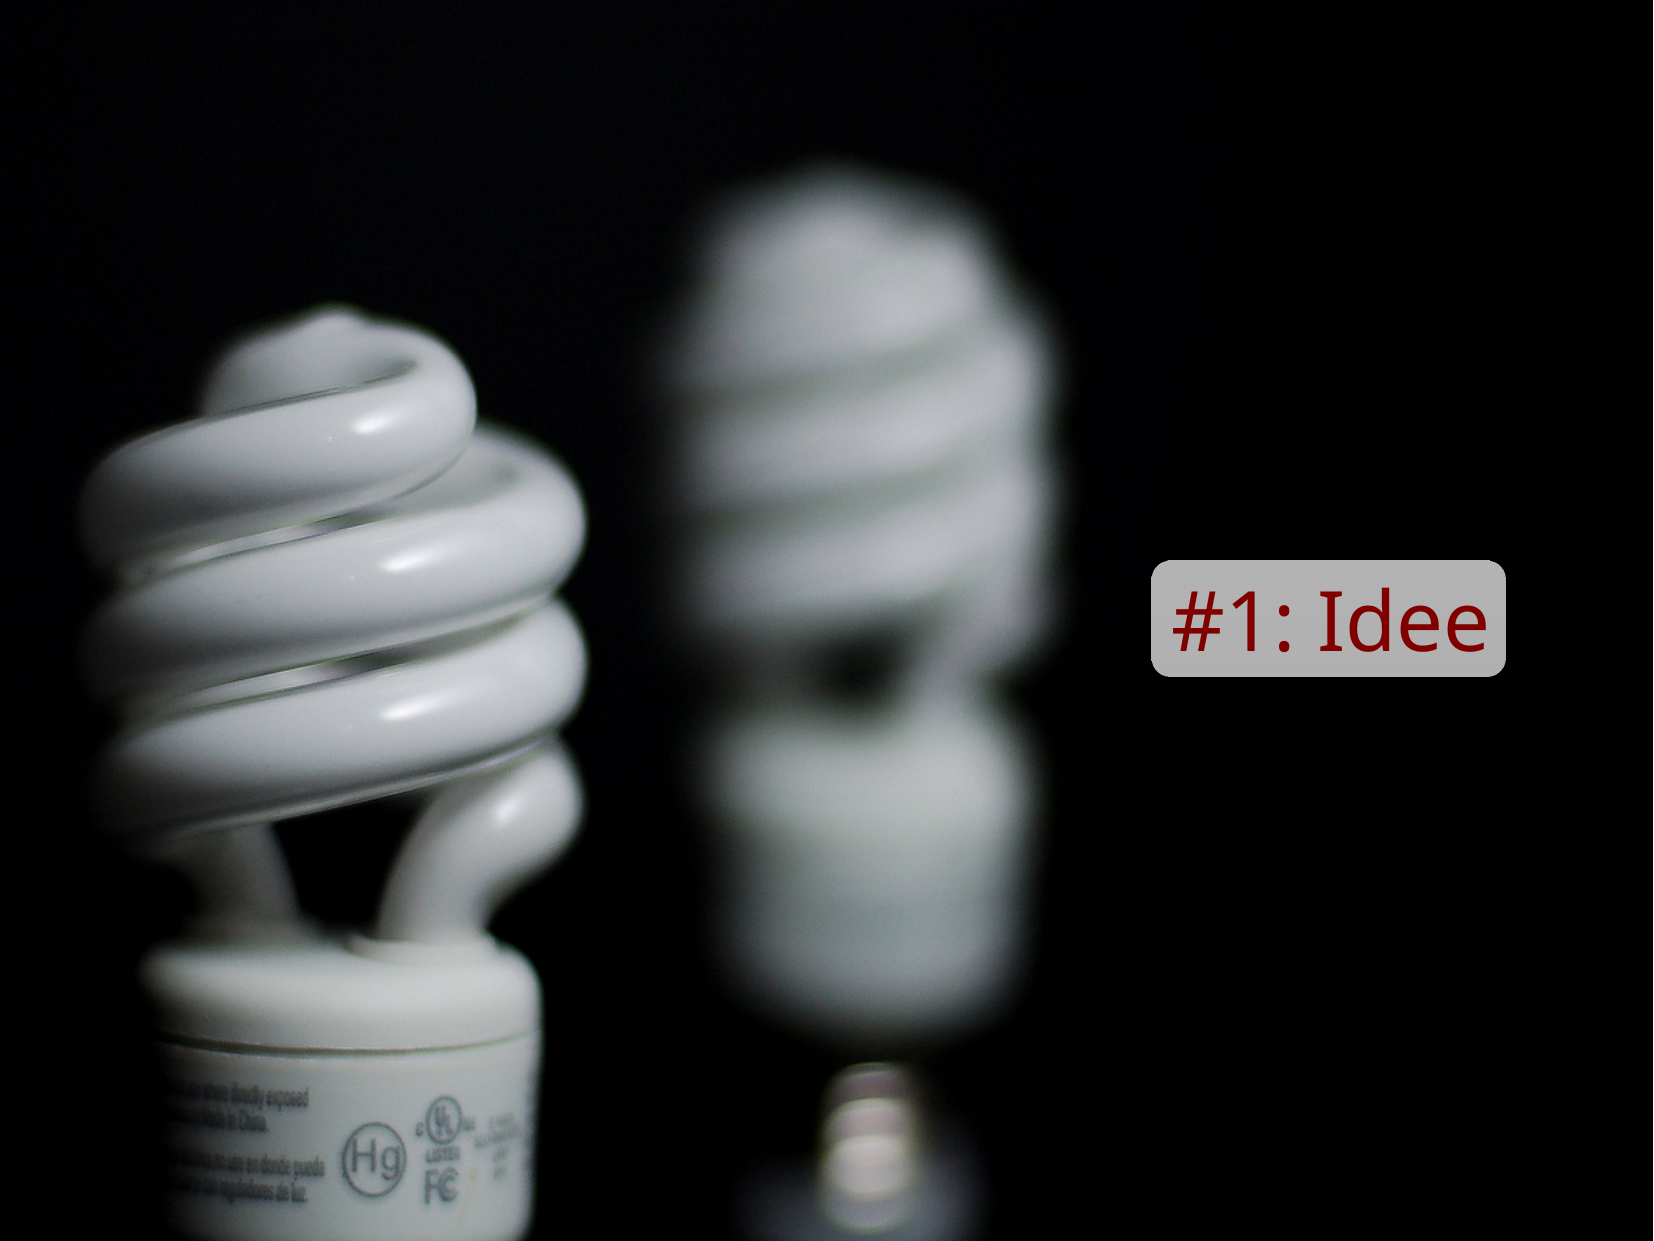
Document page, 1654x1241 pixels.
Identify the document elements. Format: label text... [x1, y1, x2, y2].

text_box #1: Idee [1151, 561, 1506, 677]
picture [0, 0, 1240, 1241]
